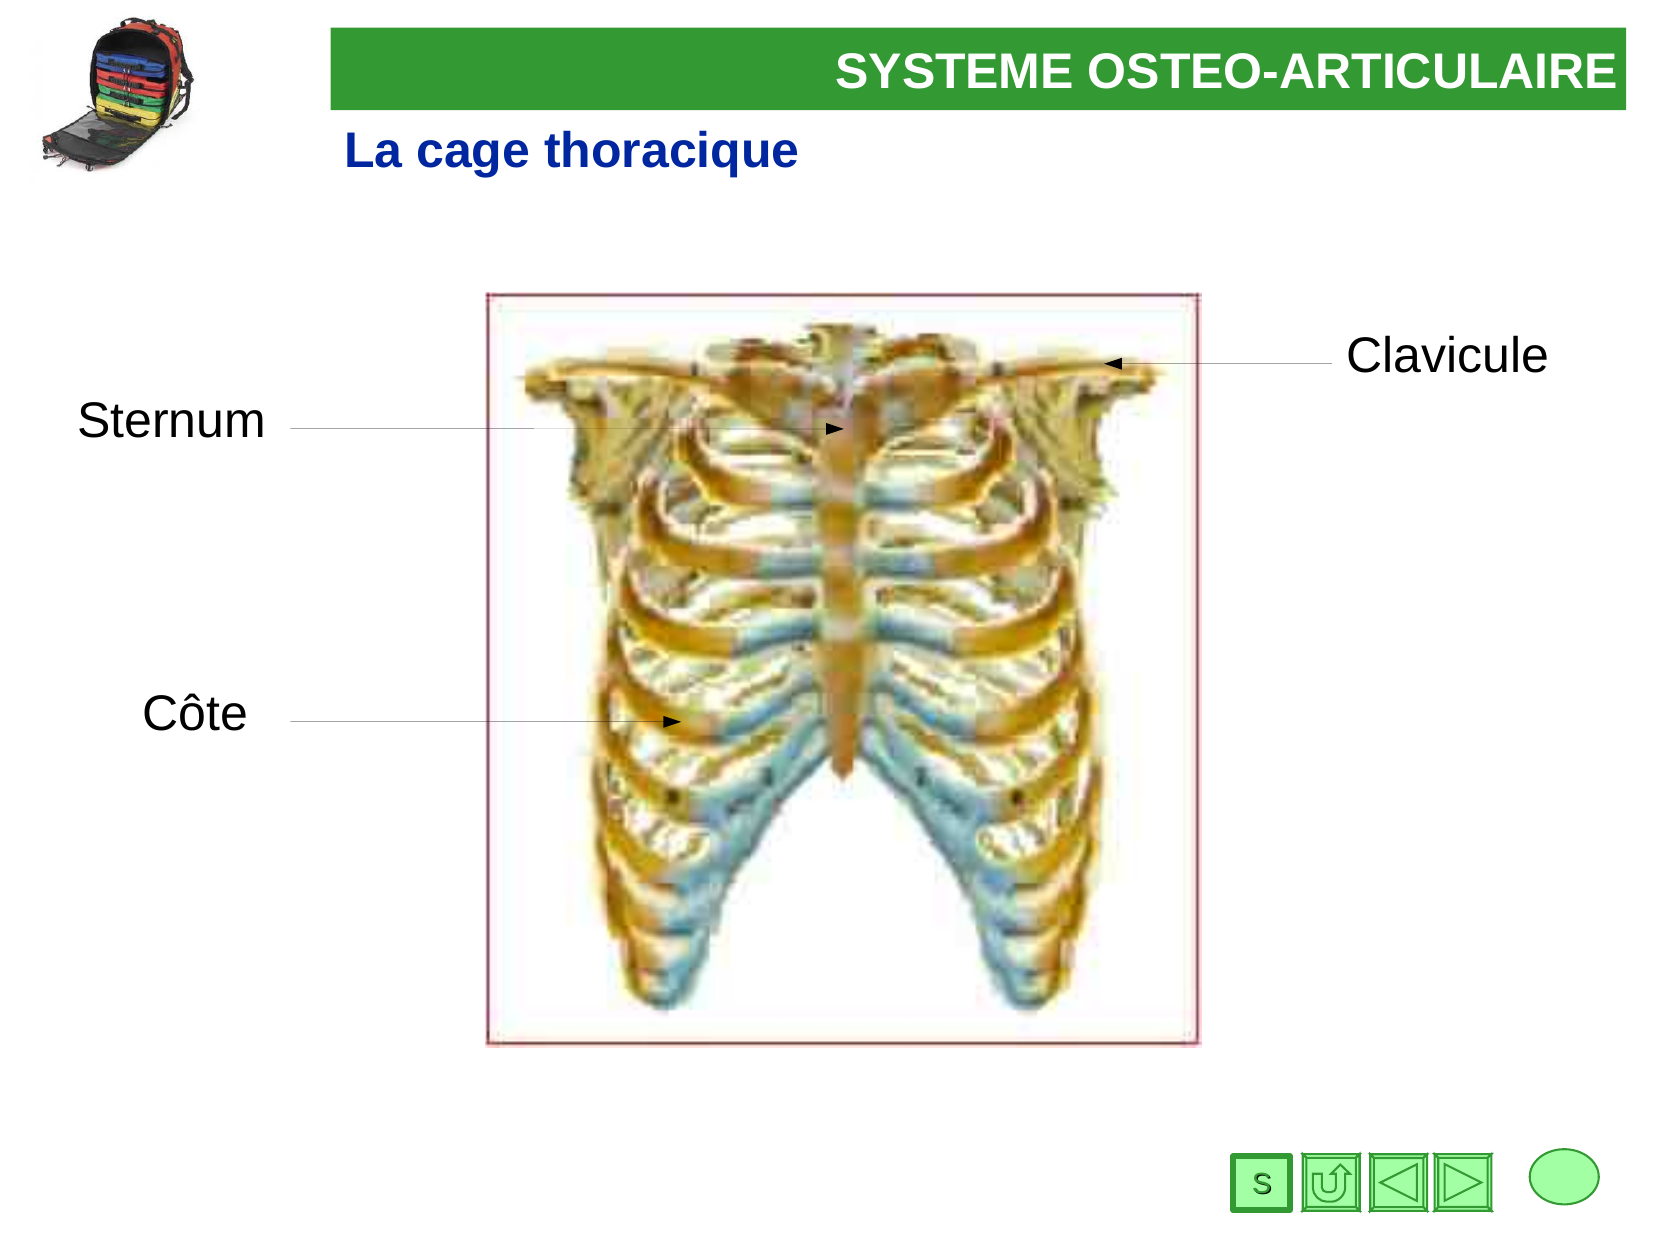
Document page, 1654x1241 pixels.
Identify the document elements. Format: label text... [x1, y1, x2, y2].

text_box Côte [127, 689, 304, 768]
title La cage thoracique [329, 110, 1625, 194]
text_box Clavicule [1332, 331, 1625, 409]
picture [29, 5, 201, 183]
text_box [1529, 1149, 1599, 1205]
picture [485, 292, 1202, 1048]
title SYSTEME OSTEO-ARTICULAIRE [331, 35, 1619, 107]
text_box Sternum [62, 396, 304, 475]
